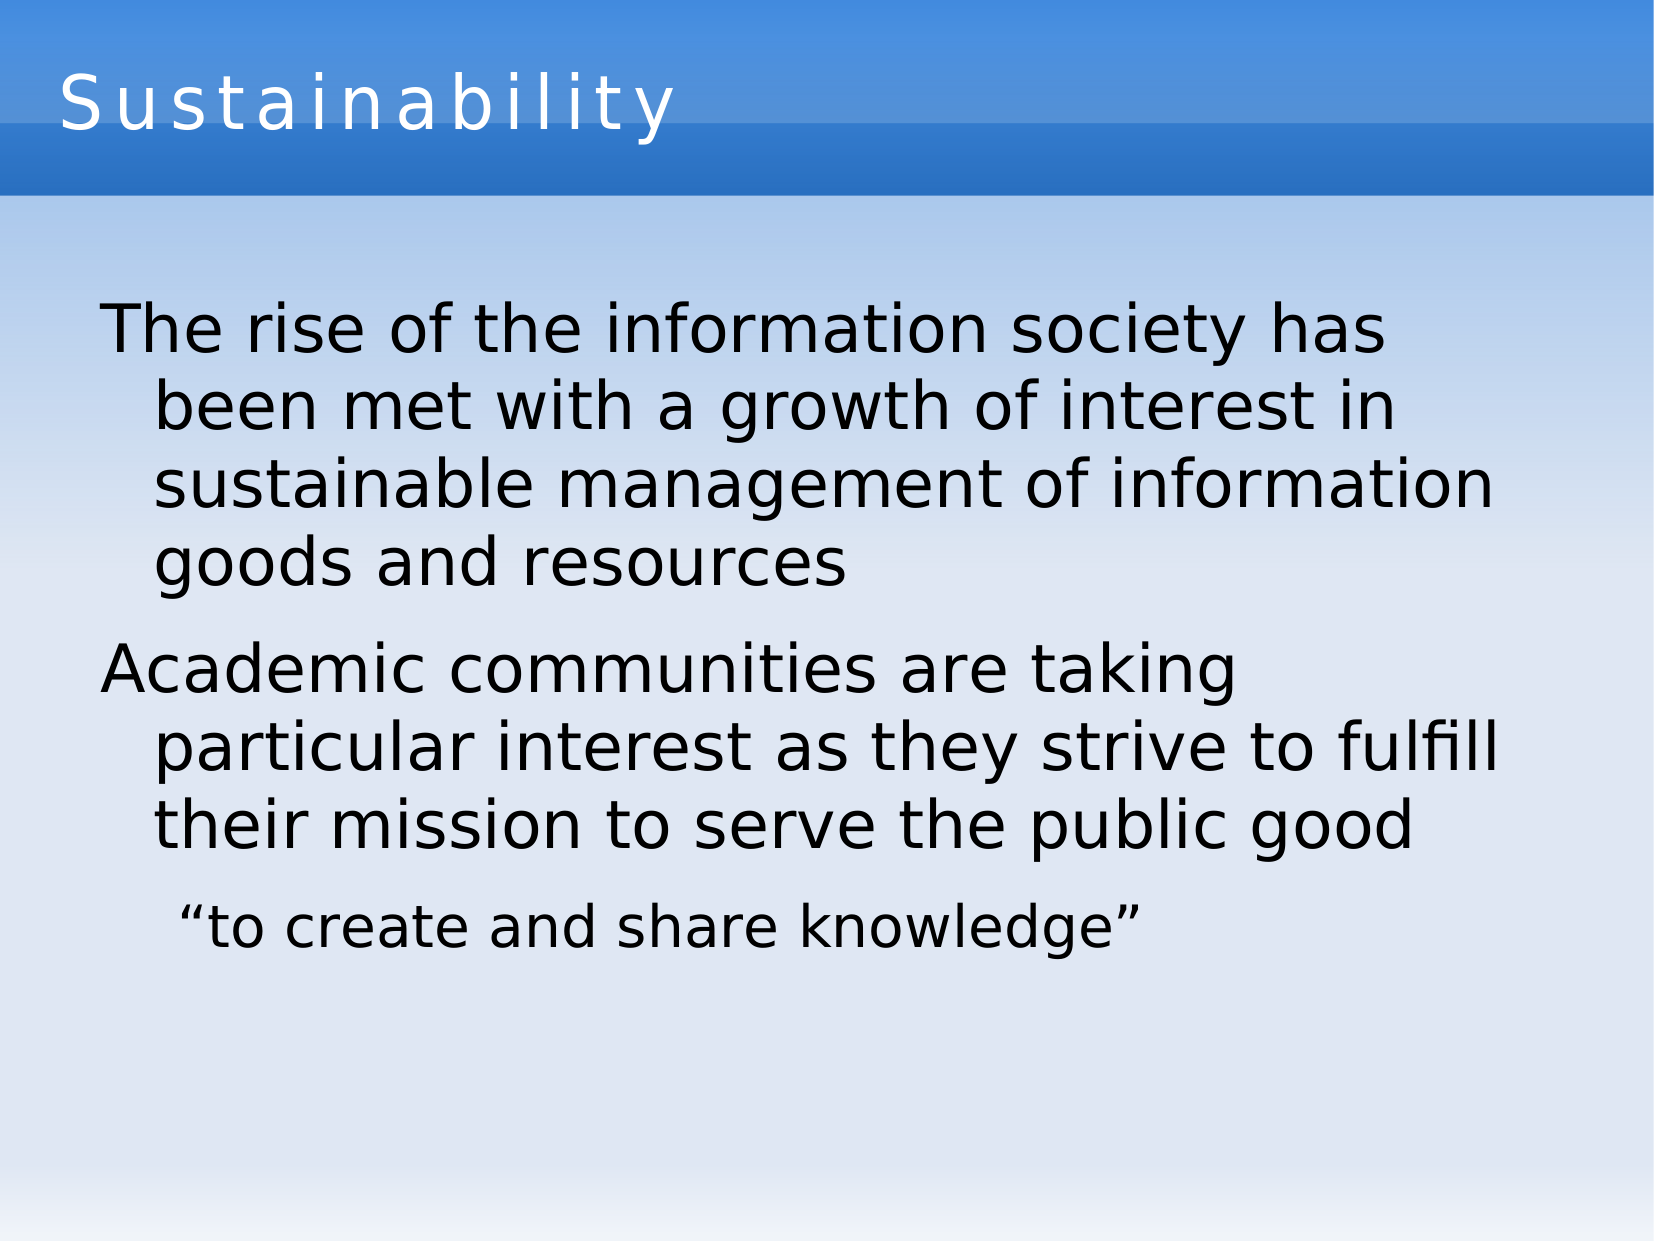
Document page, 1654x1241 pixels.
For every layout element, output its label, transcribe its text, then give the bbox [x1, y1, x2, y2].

list The rise of the information society has been met with a growth of interest in sustainable management of information goods and resources Academic communities are taking particular interest as they strive to fulfill their mission to serve the public good “to create and share knowledge” [82, 290, 1571, 1109]
title Sustainability [59, 29, 1270, 178]
picture [0, 0, 1654, 1241]
